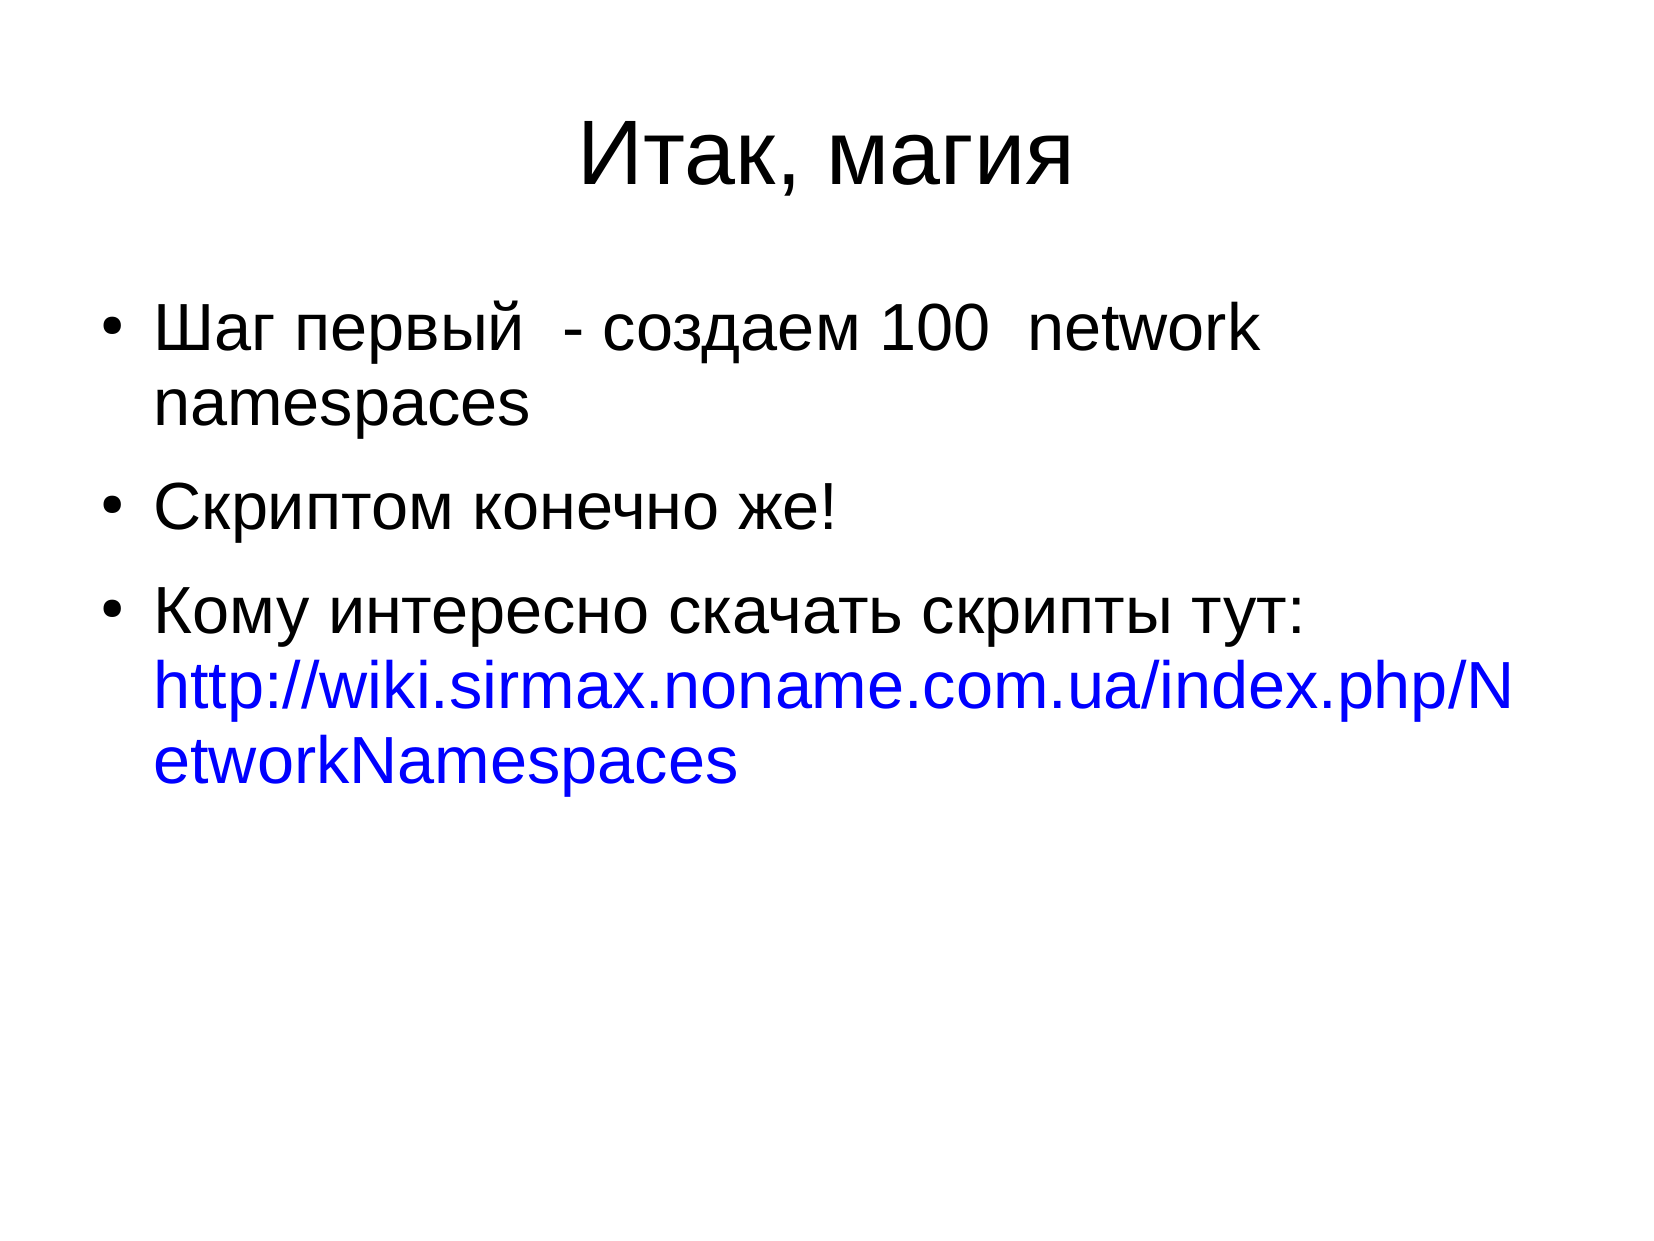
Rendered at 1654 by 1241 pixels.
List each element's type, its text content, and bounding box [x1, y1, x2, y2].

list Шаг первый - создаем 100 network namespaces Скриптом конечно же! Кому интересно скачать скрипты тут: http://wiki.sirmax.noname.com.ua/index.php/NetworkNamespaces [82, 290, 1538, 1010]
title Итак, магия [82, 49, 1571, 257]
